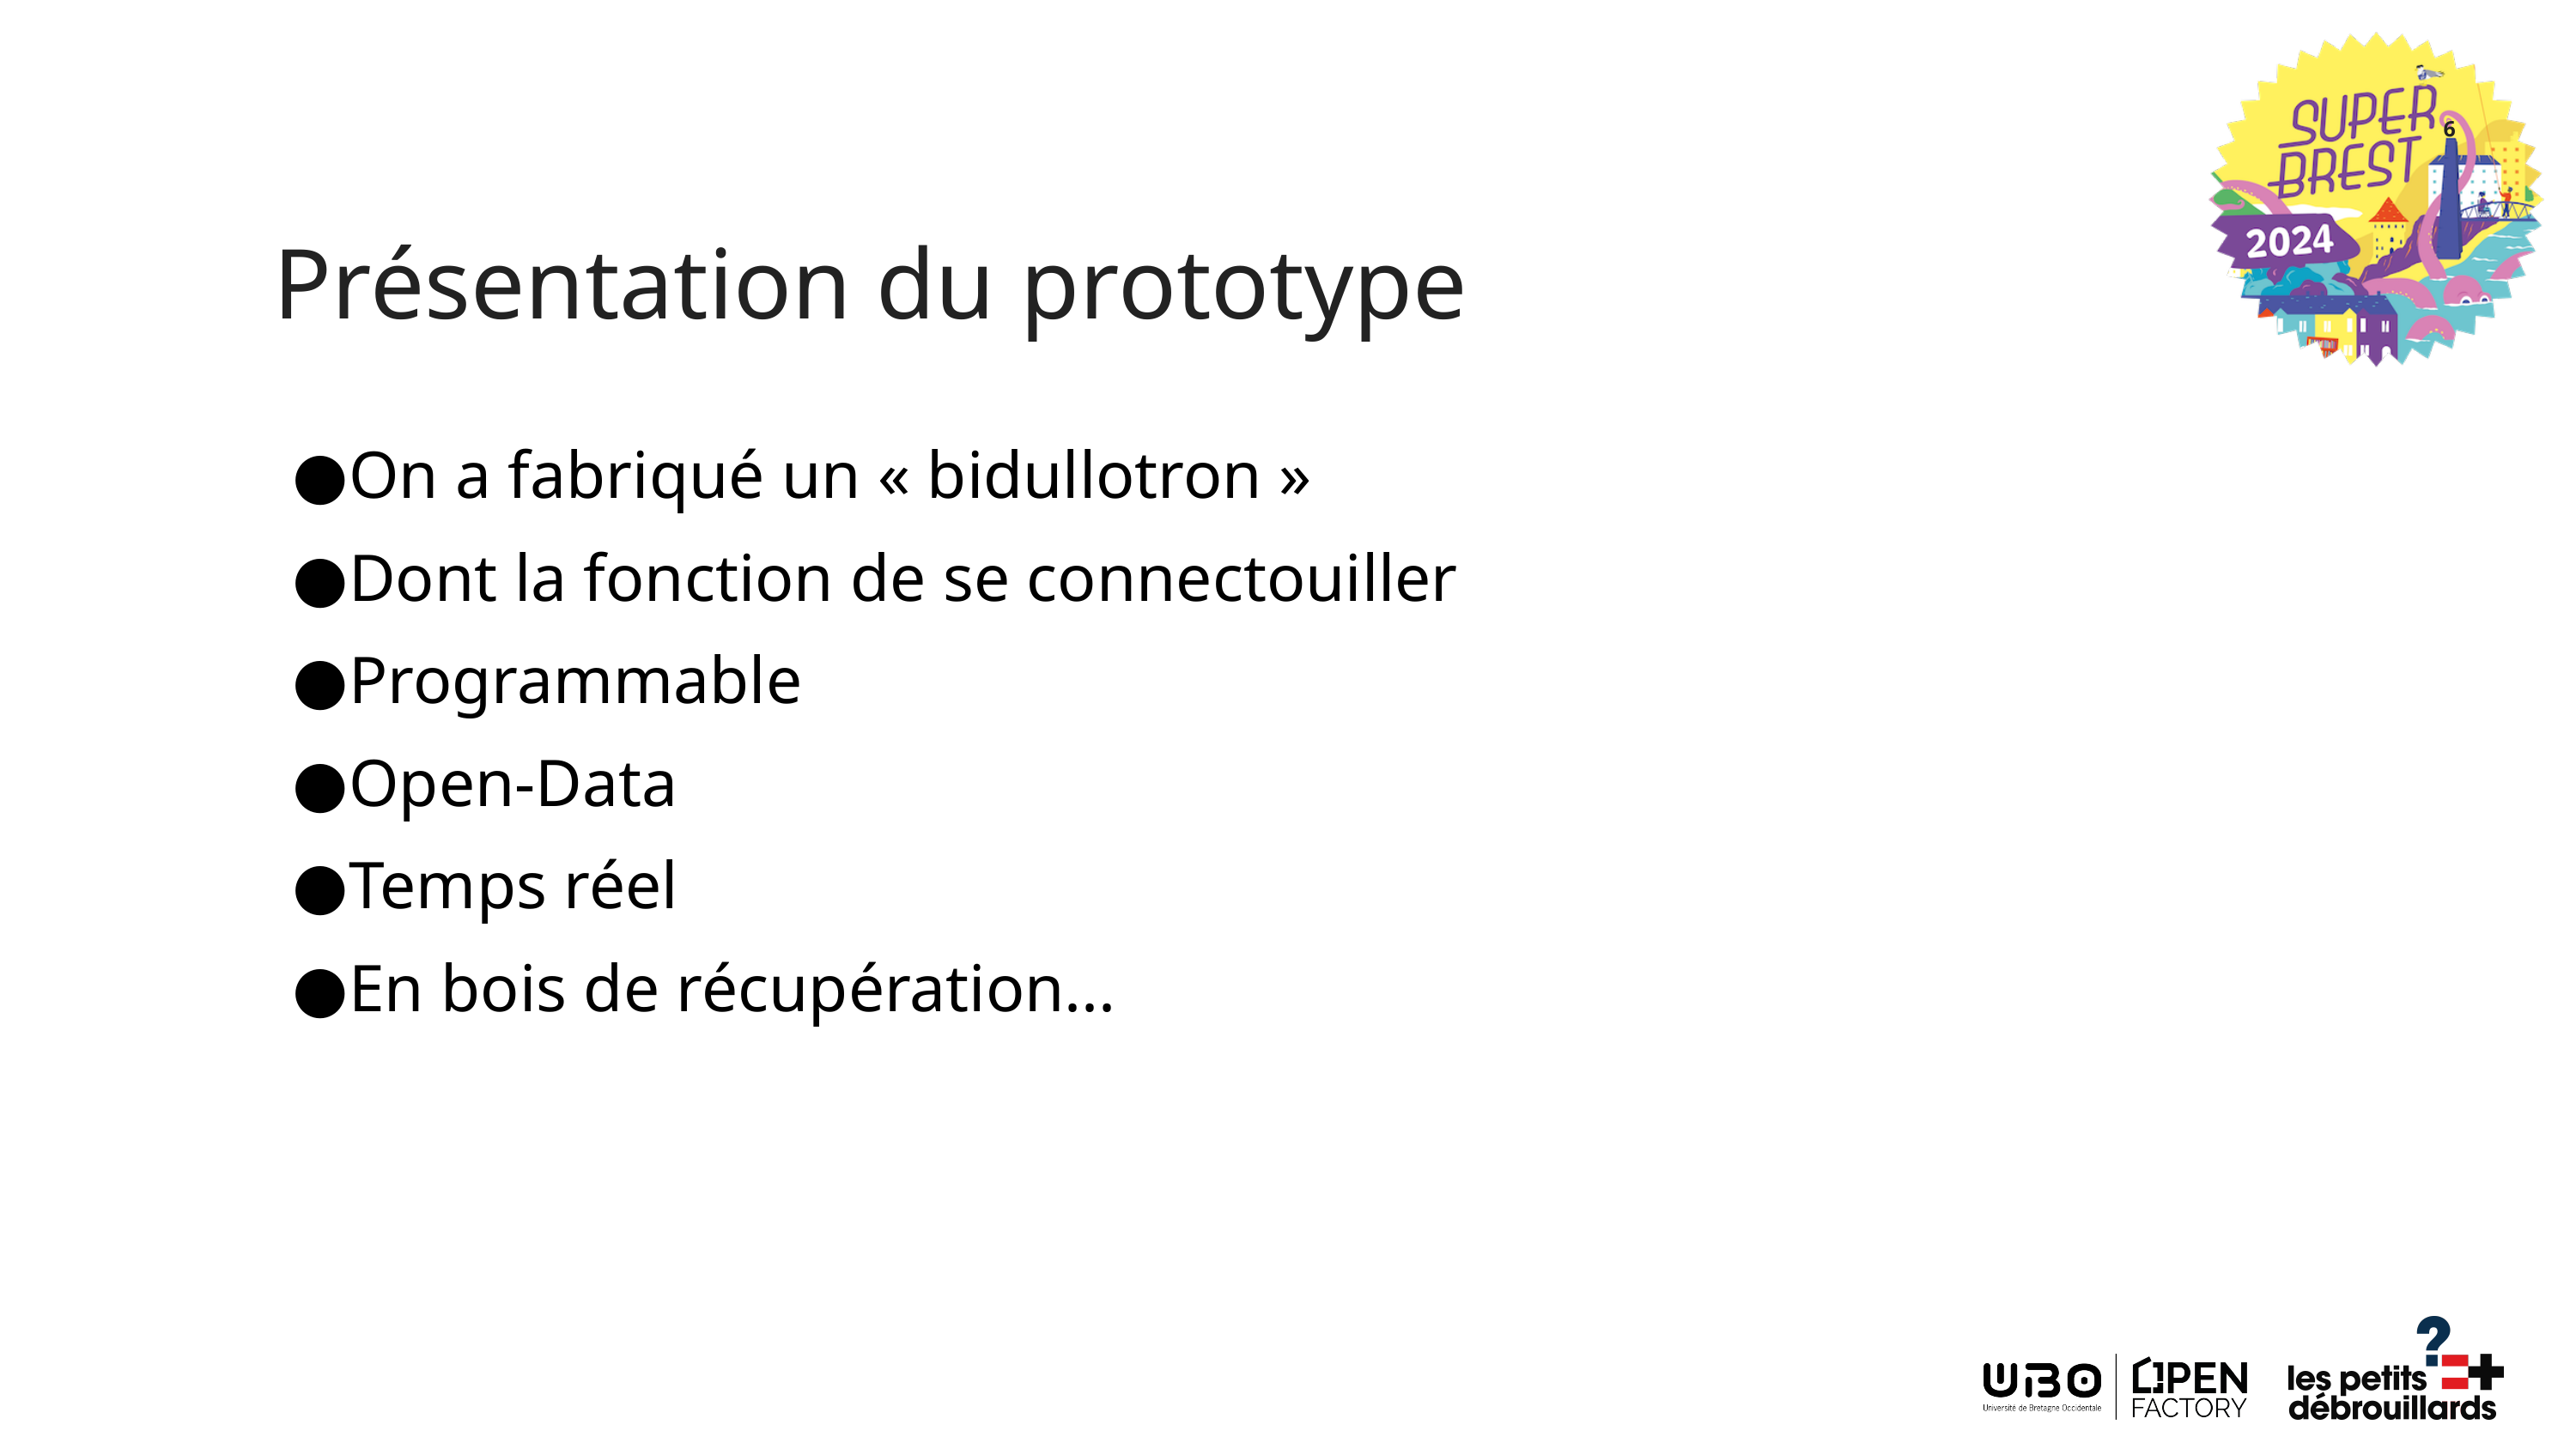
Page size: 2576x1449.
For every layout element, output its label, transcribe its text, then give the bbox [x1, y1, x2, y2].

list On a fabriqué un « bidullotron » Dont la fonction de se connectouiller Programmable Open-Data Temps réel En bois de récupération... [275, 433, 2188, 1122]
slide_number <numéro> [2307, 93, 2456, 145]
picture [1984, 1354, 2247, 1420]
picture [2176, 0, 2576, 400]
picture [2288, 1316, 2504, 1420]
title Présentation du prototype [273, 217, 1741, 434]
